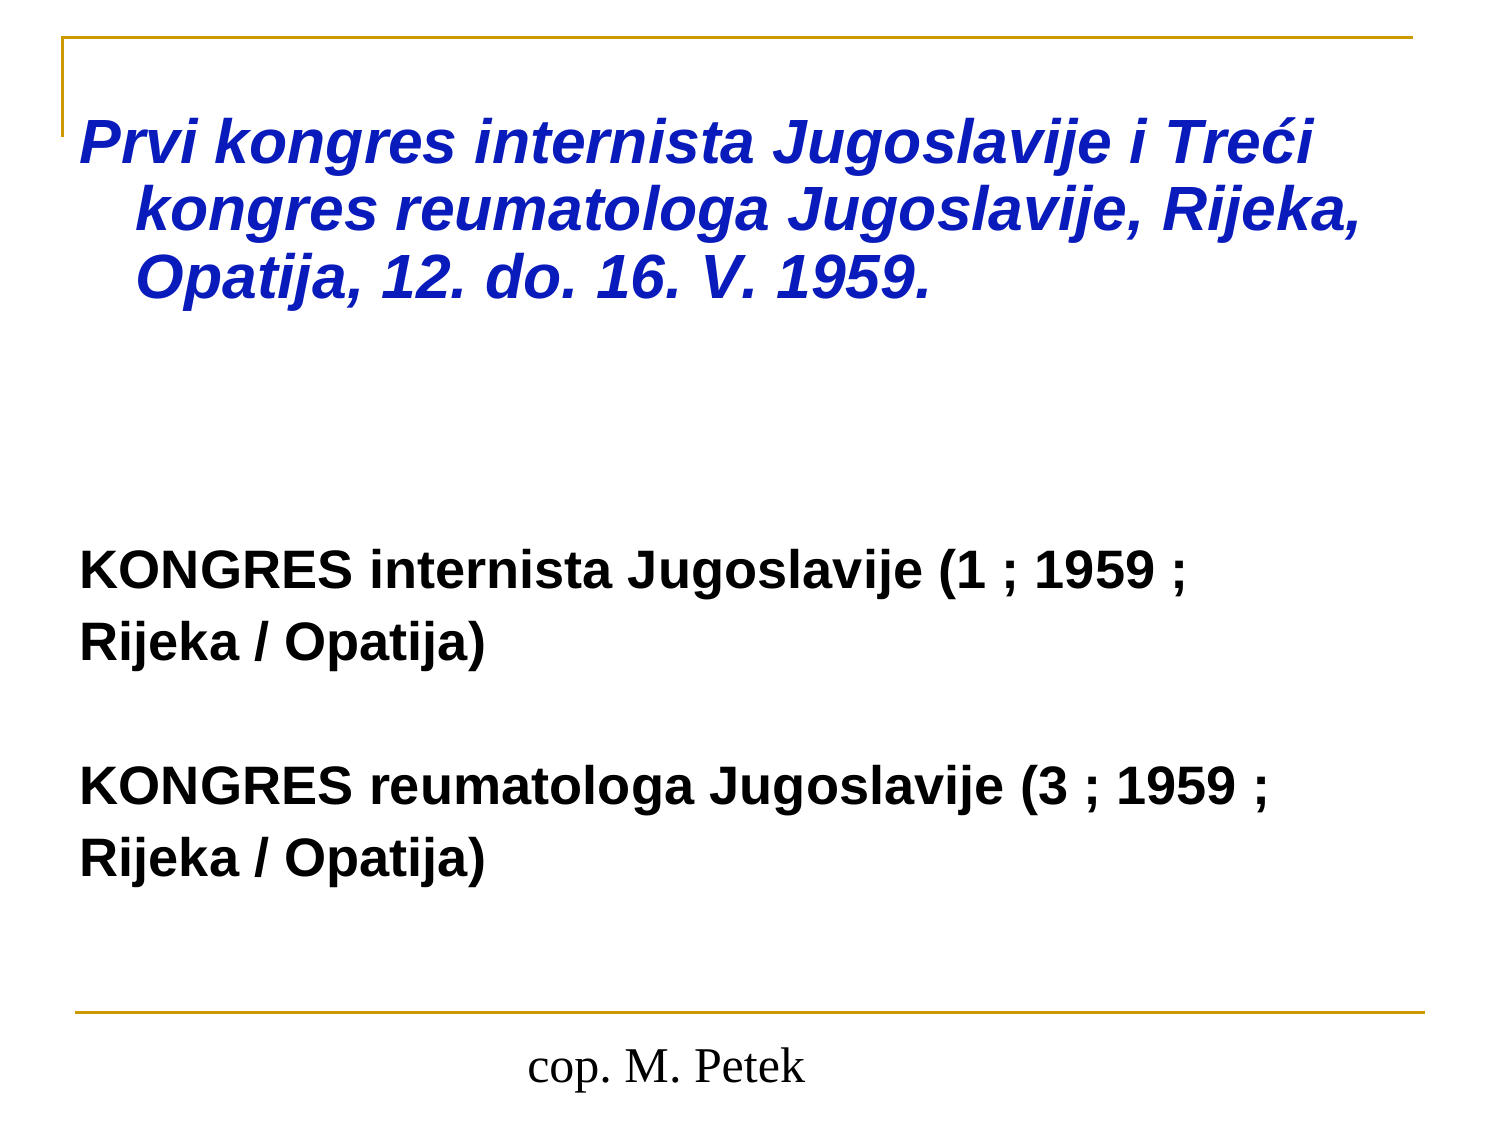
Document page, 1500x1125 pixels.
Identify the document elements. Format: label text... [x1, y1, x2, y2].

list Prvi kongres internista Jugoslavije i Treći kongres reumatologa Jugoslavije, Rijeka, Opatija, 12. do. 16. V. 1959. KONGRES internista Jugoslavije (1 ; 1959 ; Rijeka / Opatija) KONGRES reumatologa Jugoslavije (3 ; 1959 ; Rijeka / Opatija) [64, 101, 1438, 1059]
